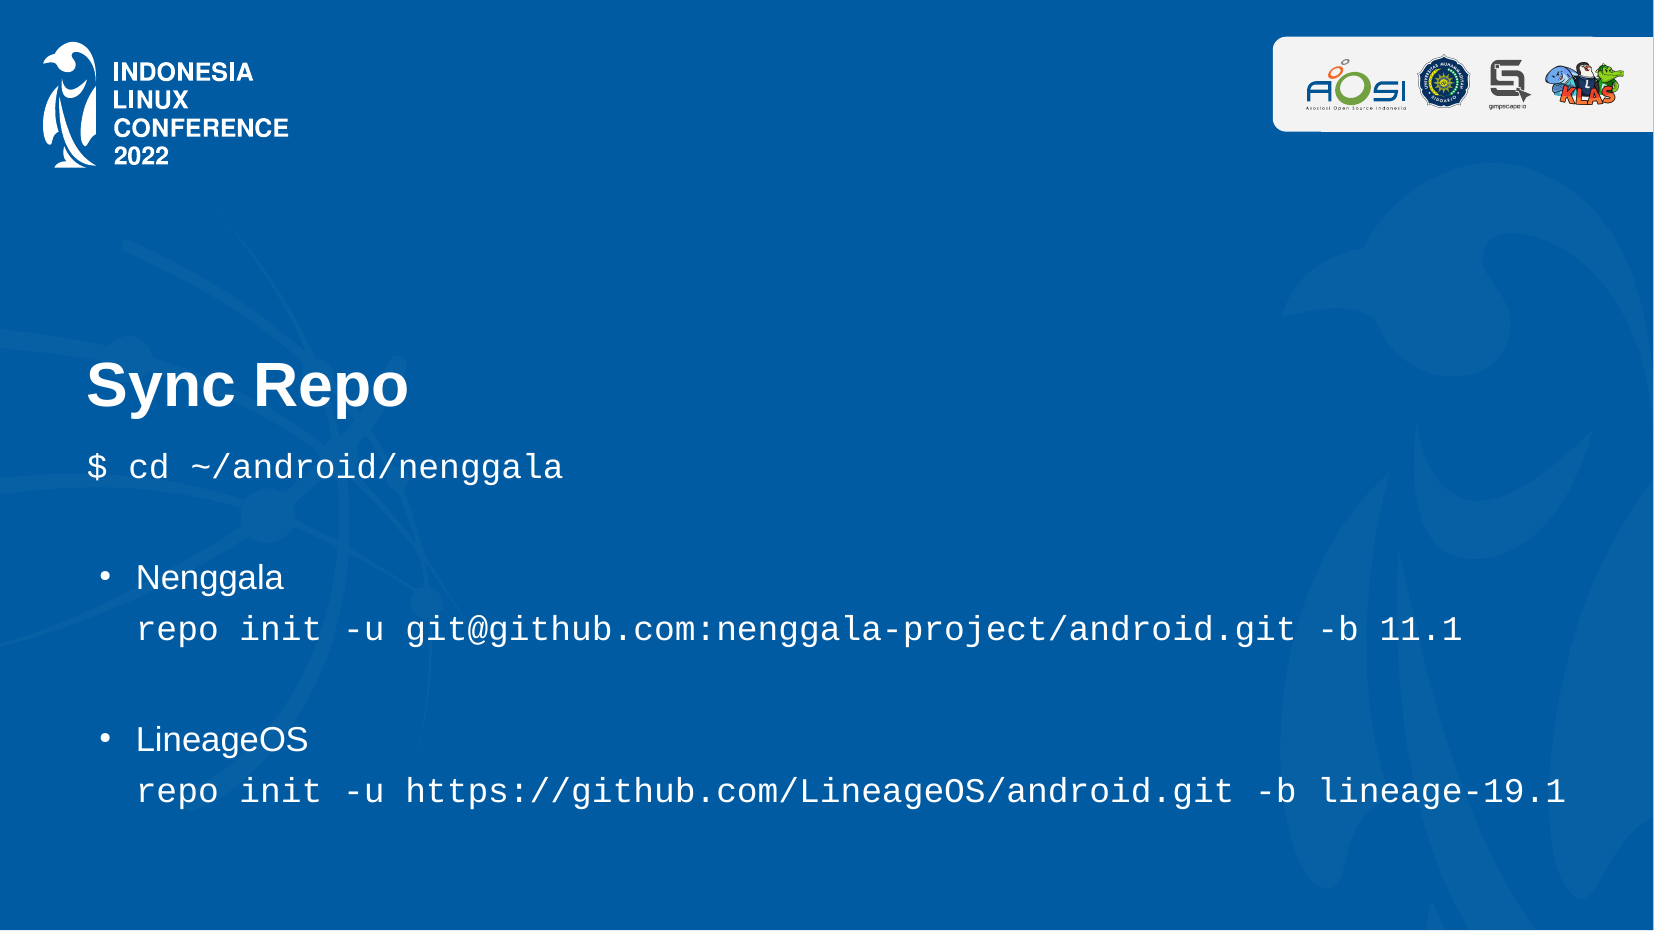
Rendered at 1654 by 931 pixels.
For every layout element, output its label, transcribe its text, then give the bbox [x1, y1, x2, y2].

picture [1417, 54, 1471, 108]
picture [1545, 62, 1624, 105]
list $ cd ~/android/nenggala Nenggala repo init -u git@github.com:nenggala-project/android.git -b 11.1 LineageOS repo init -u https://github.com/LineageOS/android.git -b lineage-19.1 [86, 450, 1576, 833]
title Sync Repo [86, 319, 1576, 450]
